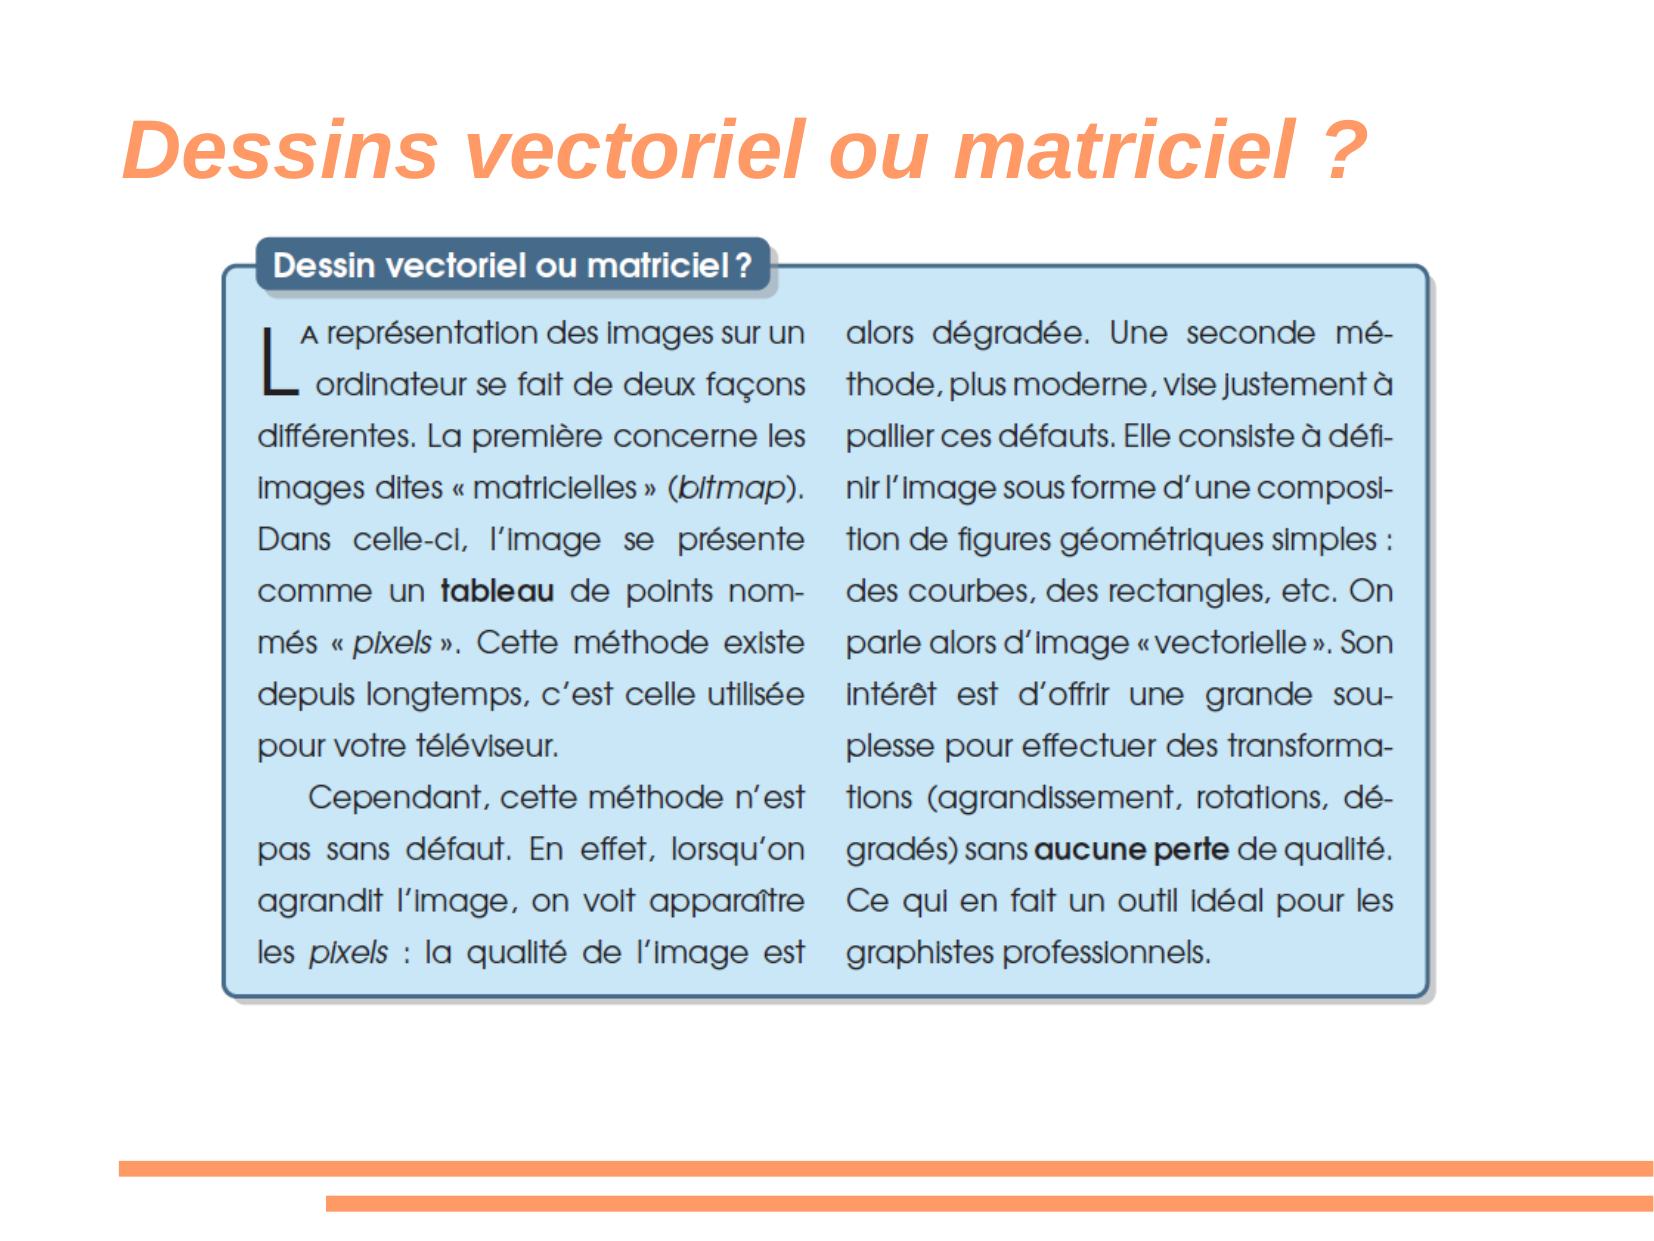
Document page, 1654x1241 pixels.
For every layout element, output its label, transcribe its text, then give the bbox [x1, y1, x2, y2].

picture [207, 220, 1447, 1018]
title Dessins vectoriel ou matriciel ? [121, 46, 1534, 254]
